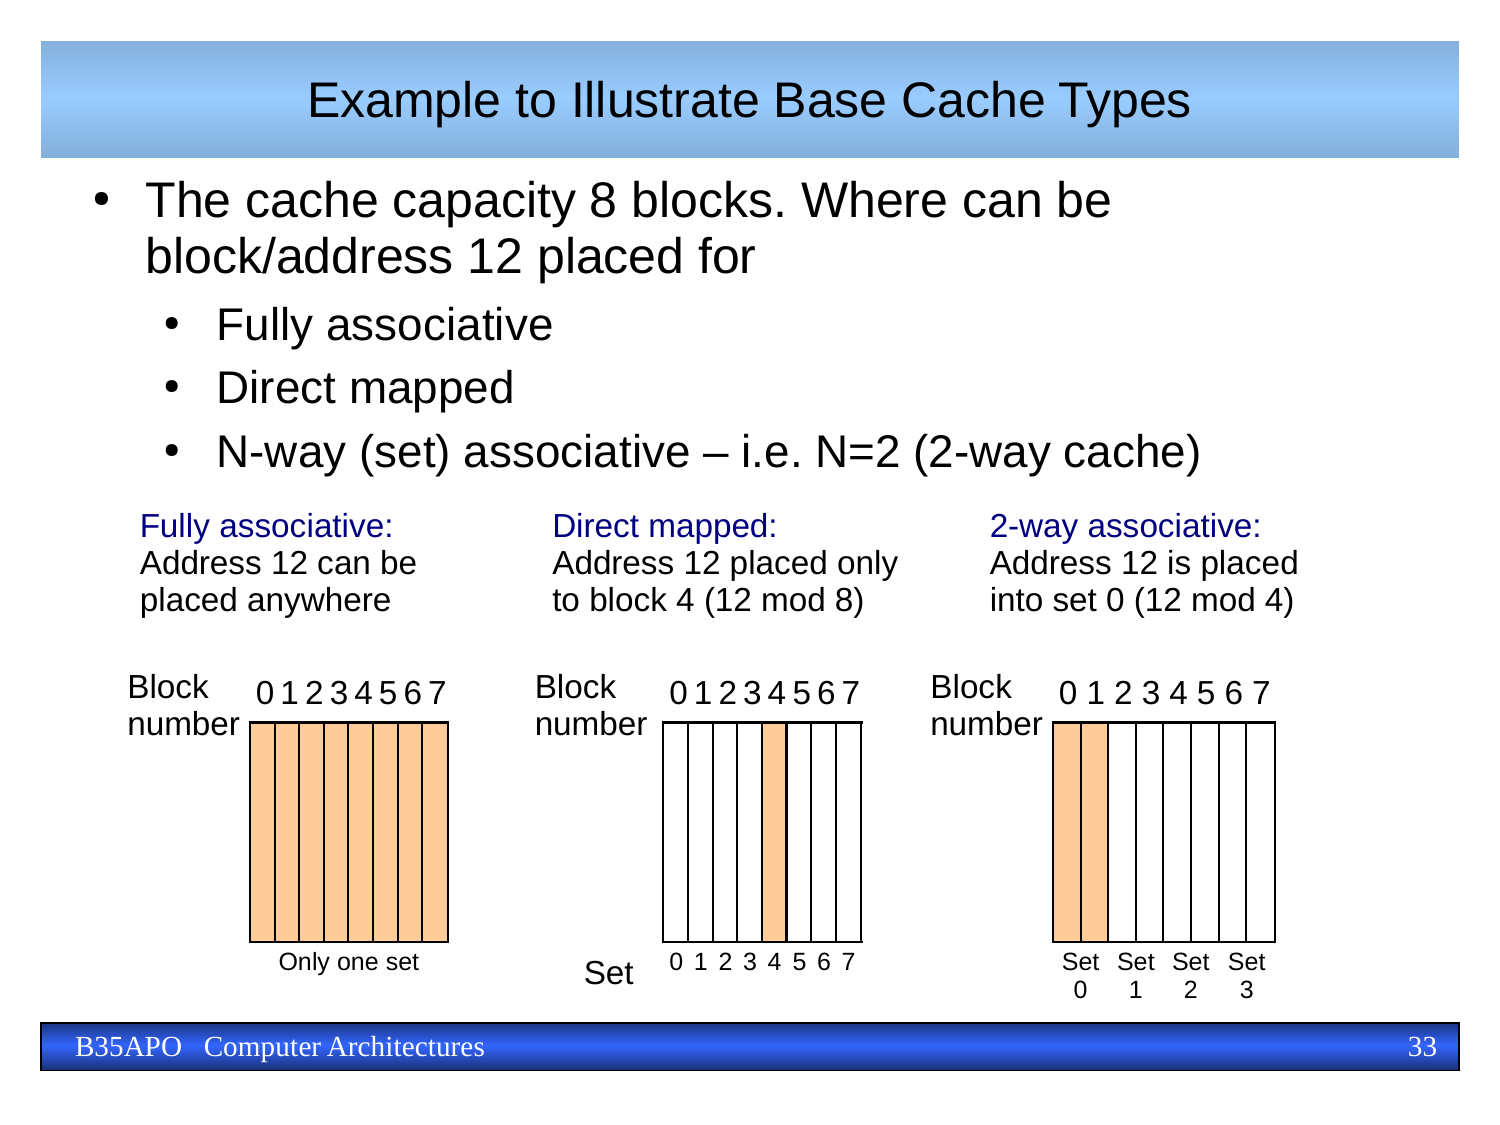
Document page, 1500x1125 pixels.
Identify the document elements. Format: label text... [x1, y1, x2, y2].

table_header 5 [373, 668, 398, 721]
table_cell [1247, 724, 1274, 941]
table_header 3 [324, 668, 348, 721]
table_cell 3 [737, 943, 762, 989]
table_header 3 [737, 668, 762, 721]
text_box Set [562, 947, 655, 1000]
table_cell 5 [786, 943, 811, 989]
table_header 4 [1163, 668, 1191, 721]
table_cell [423, 724, 447, 941]
text_box Block number [112, 661, 263, 751]
table_header 0 [671, 668, 688, 721]
table_cell Set 1 [1108, 943, 1163, 1010]
table_cell [763, 724, 785, 941]
table_cell Set 3 [1219, 943, 1275, 1010]
table_cell 6 [811, 943, 836, 989]
table_cell [837, 724, 860, 941]
text_box Block number [519, 661, 671, 751]
table_cell 7 [836, 943, 861, 989]
table_header 1 [688, 668, 713, 721]
table_cell [1082, 724, 1107, 941]
list The cache capacity 8 blocks. Where can be block/address 12 placed for Fully associative Direct mapped N-way (set) associative – i.e. N=2 (2-way cache) [75, 172, 1426, 513]
table_header 0 [673, 683, 683, 702]
table_cell 2 [713, 943, 737, 989]
table_header 2 [299, 668, 324, 721]
table_header 1 [1081, 668, 1108, 721]
table_cell [812, 724, 835, 941]
title Example to Illustrate Base Cache Types [41, 41, 1459, 158]
table_header 2 [1108, 668, 1136, 721]
table_cell [374, 724, 397, 941]
table_header 4 [762, 668, 786, 721]
table_cell [251, 724, 274, 941]
table_header 5 [786, 668, 811, 721]
table_header 7 [422, 668, 448, 721]
table_cell [1109, 724, 1135, 941]
table_cell [276, 724, 298, 941]
table_header 0 [1066, 668, 1081, 721]
table_header 2 [713, 668, 737, 721]
table_cell [1192, 724, 1218, 941]
table_cell [738, 724, 761, 941]
table_cell Only one set [250, 943, 448, 989]
table_cell [1164, 724, 1190, 941]
table_cell 1 [688, 943, 713, 989]
table_header 6 [811, 668, 836, 721]
table_header 0 [1066, 683, 1072, 702]
text_box Fully associative: Address 12 can be placed anywhere [124, 499, 513, 663]
table_header 3 [1136, 668, 1163, 721]
table_header 0 [263, 668, 275, 721]
table_header 7 [836, 668, 861, 721]
table_cell [1137, 724, 1162, 941]
text_box Block number [915, 661, 1066, 751]
table_cell [349, 724, 372, 941]
table_cell [325, 724, 347, 941]
table_header 1 [275, 668, 299, 721]
table_cell [1054, 724, 1080, 941]
table_cell [689, 724, 712, 941]
table_header 5 [1191, 668, 1219, 721]
table_cell [788, 724, 810, 941]
table_cell [714, 724, 736, 941]
table_cell [399, 724, 421, 941]
table_cell Set 0 [1053, 943, 1108, 1010]
table_header 7 [1246, 668, 1275, 721]
table_header 4 [348, 668, 373, 721]
table_cell [664, 724, 687, 941]
table_header 6 [1219, 668, 1246, 721]
table_cell [1220, 724, 1245, 941]
text_box 2-way associative: Address 12 is placed into set 0 (12 mod 4) [975, 499, 1363, 663]
table_cell 4 [762, 943, 786, 989]
text_box Direct mapped: Address 12 placed only to block 4 (12 mod 8) [537, 499, 926, 663]
table_header 6 [398, 668, 422, 721]
table_cell [300, 724, 323, 941]
table_cell 0 [663, 943, 688, 989]
table_cell Set 2 [1163, 943, 1219, 1010]
table_header 0 [263, 683, 269, 702]
